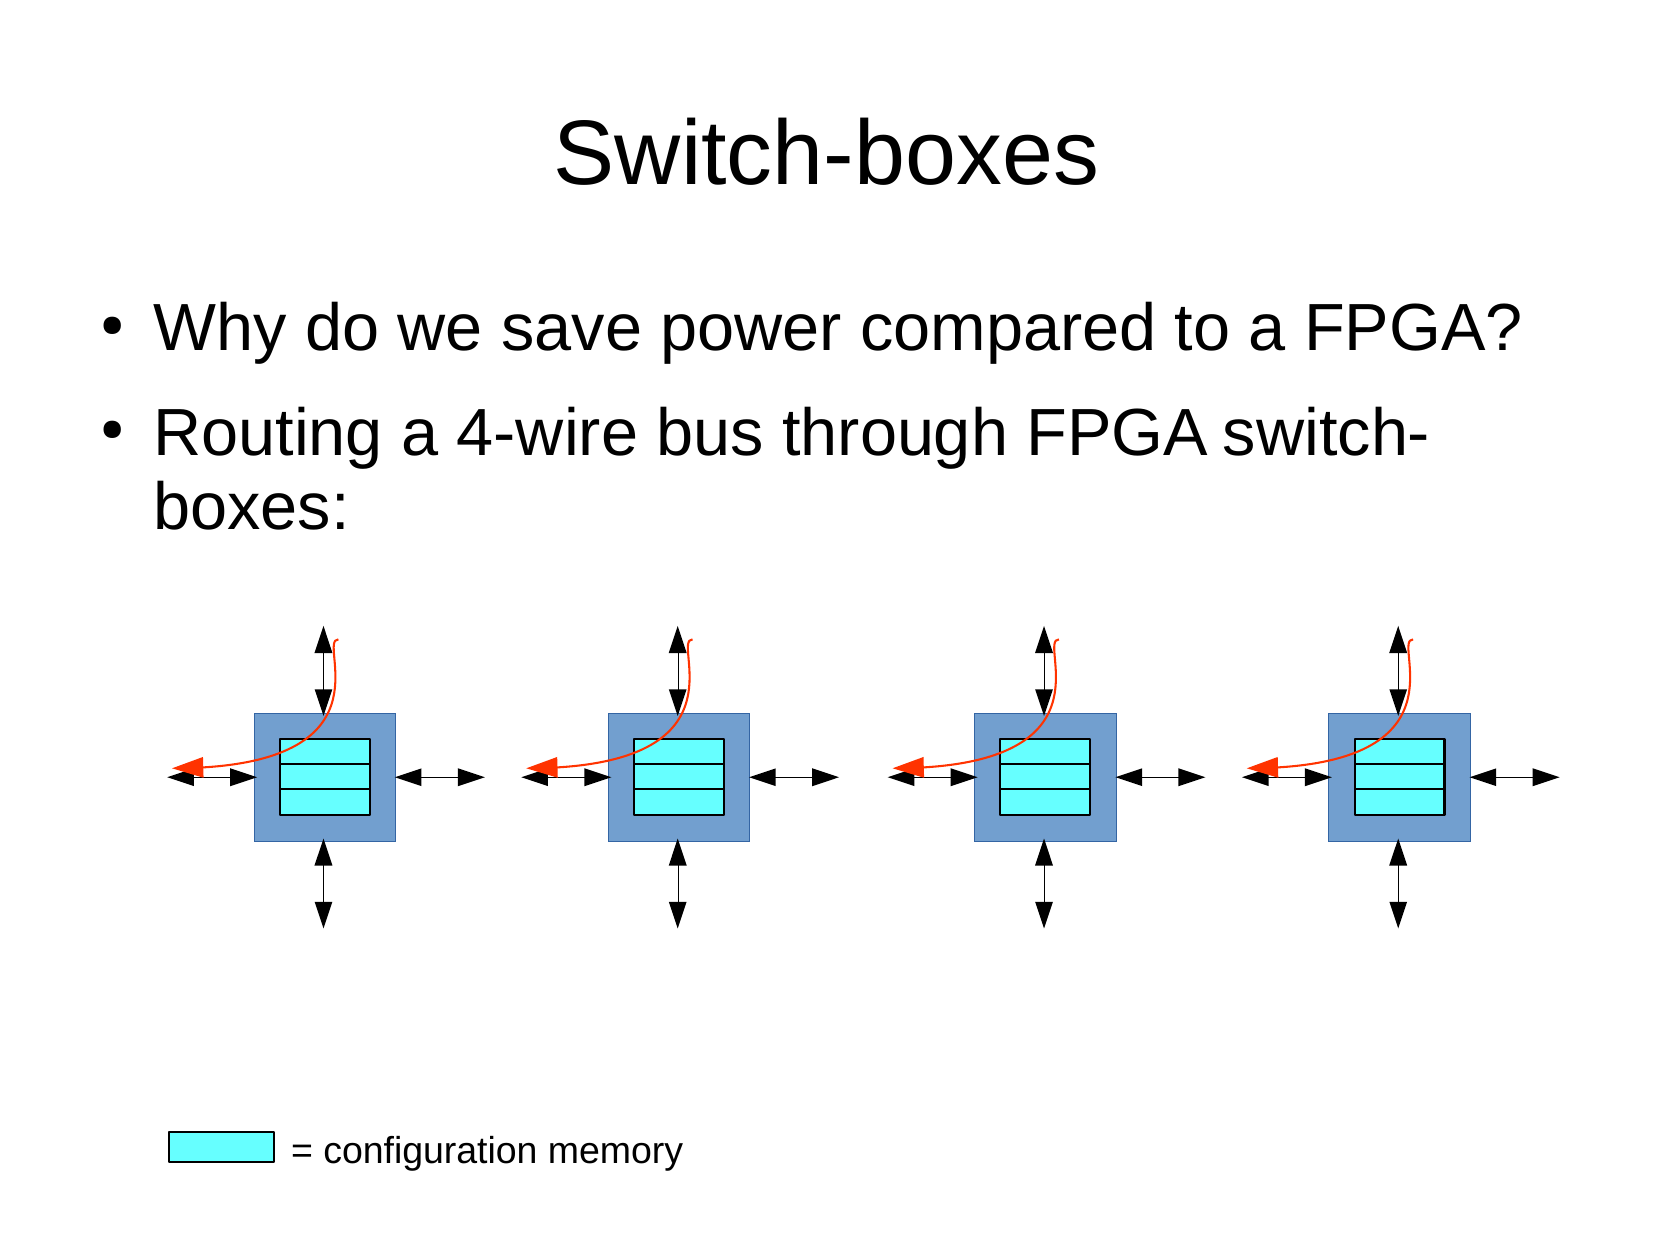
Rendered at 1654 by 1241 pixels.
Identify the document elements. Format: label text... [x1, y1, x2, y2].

title Switch-boxes [82, 49, 1571, 257]
text_box = configuration memory [276, 1121, 772, 1221]
text_box [168, 1132, 274, 1163]
list Why do we save power compared to a FPGA? Routing a 4-wire bus through FPGA switch-boxes: [82, 290, 1571, 1010]
